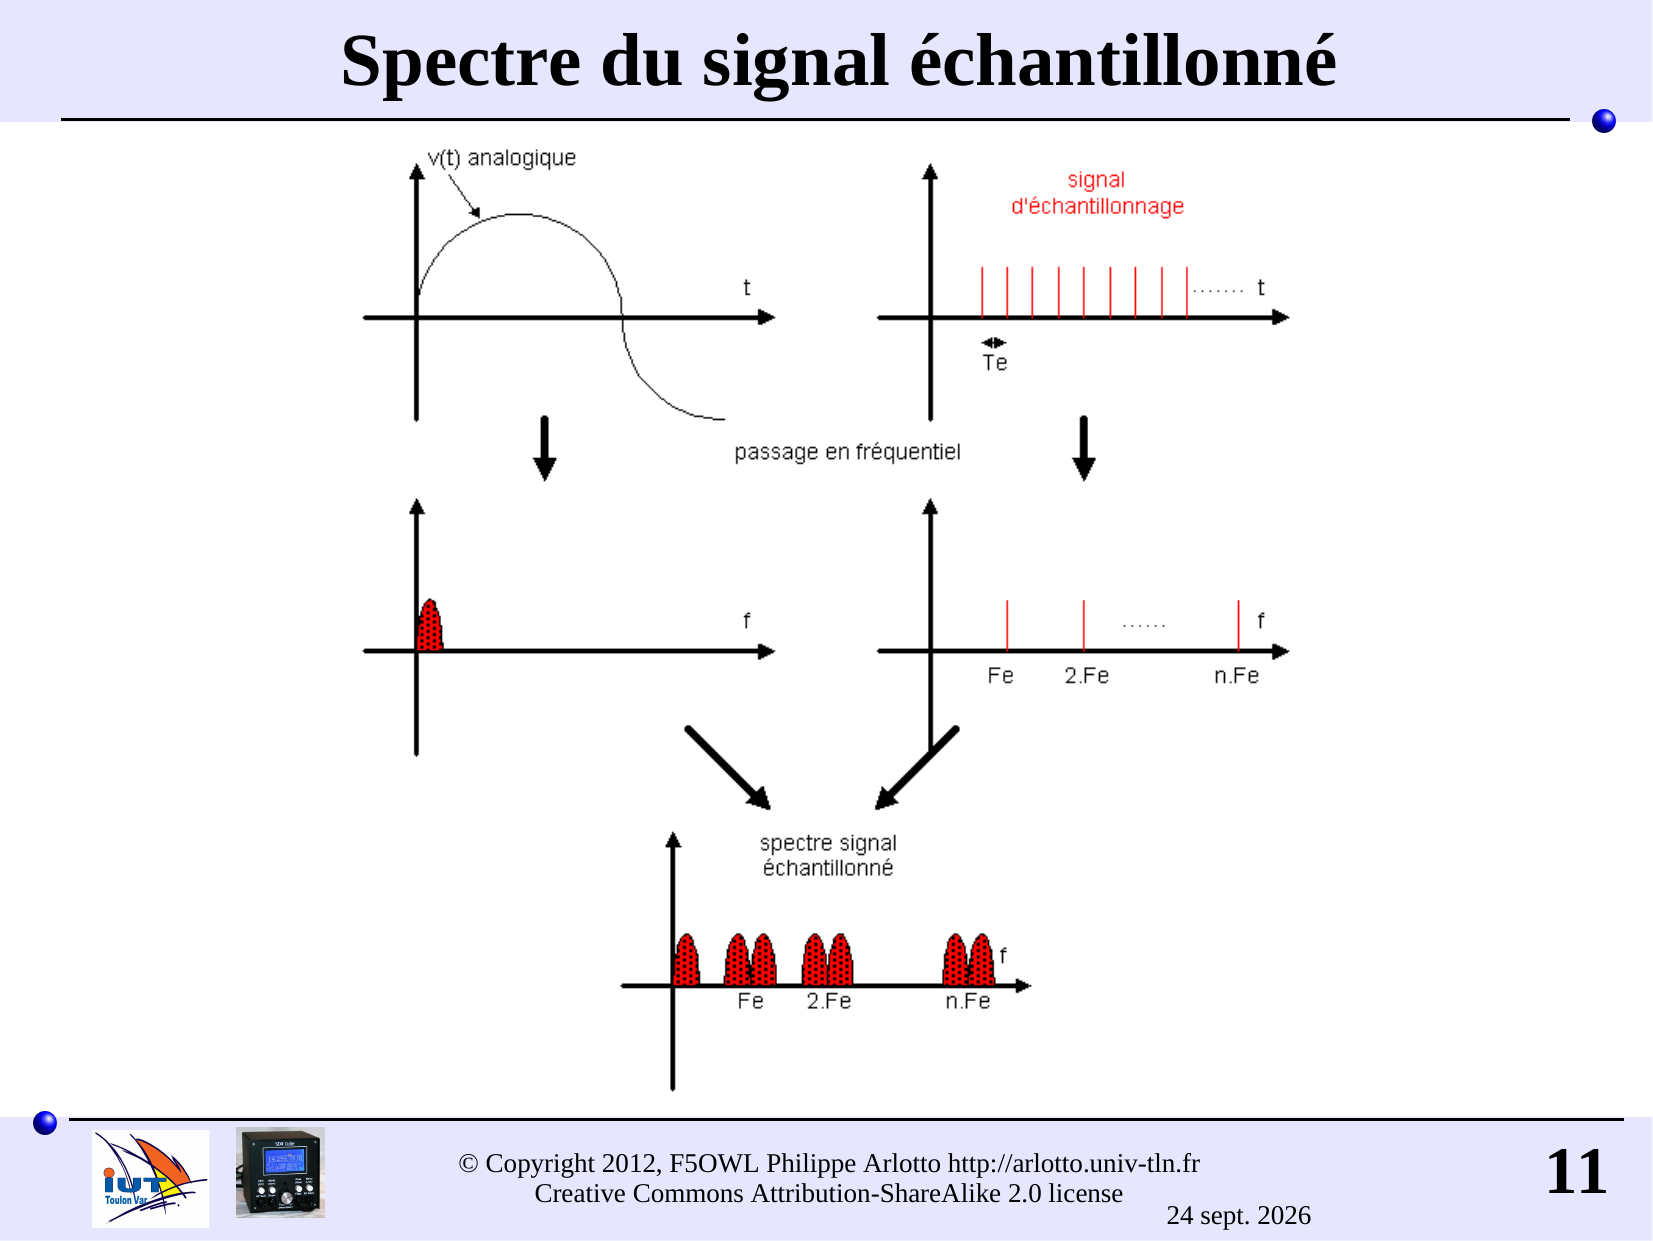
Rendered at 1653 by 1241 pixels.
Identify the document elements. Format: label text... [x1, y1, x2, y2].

title Spectre du signal échantillonné [95, 11, 1585, 110]
picture [236, 1127, 325, 1218]
picture [355, 142, 1299, 1098]
